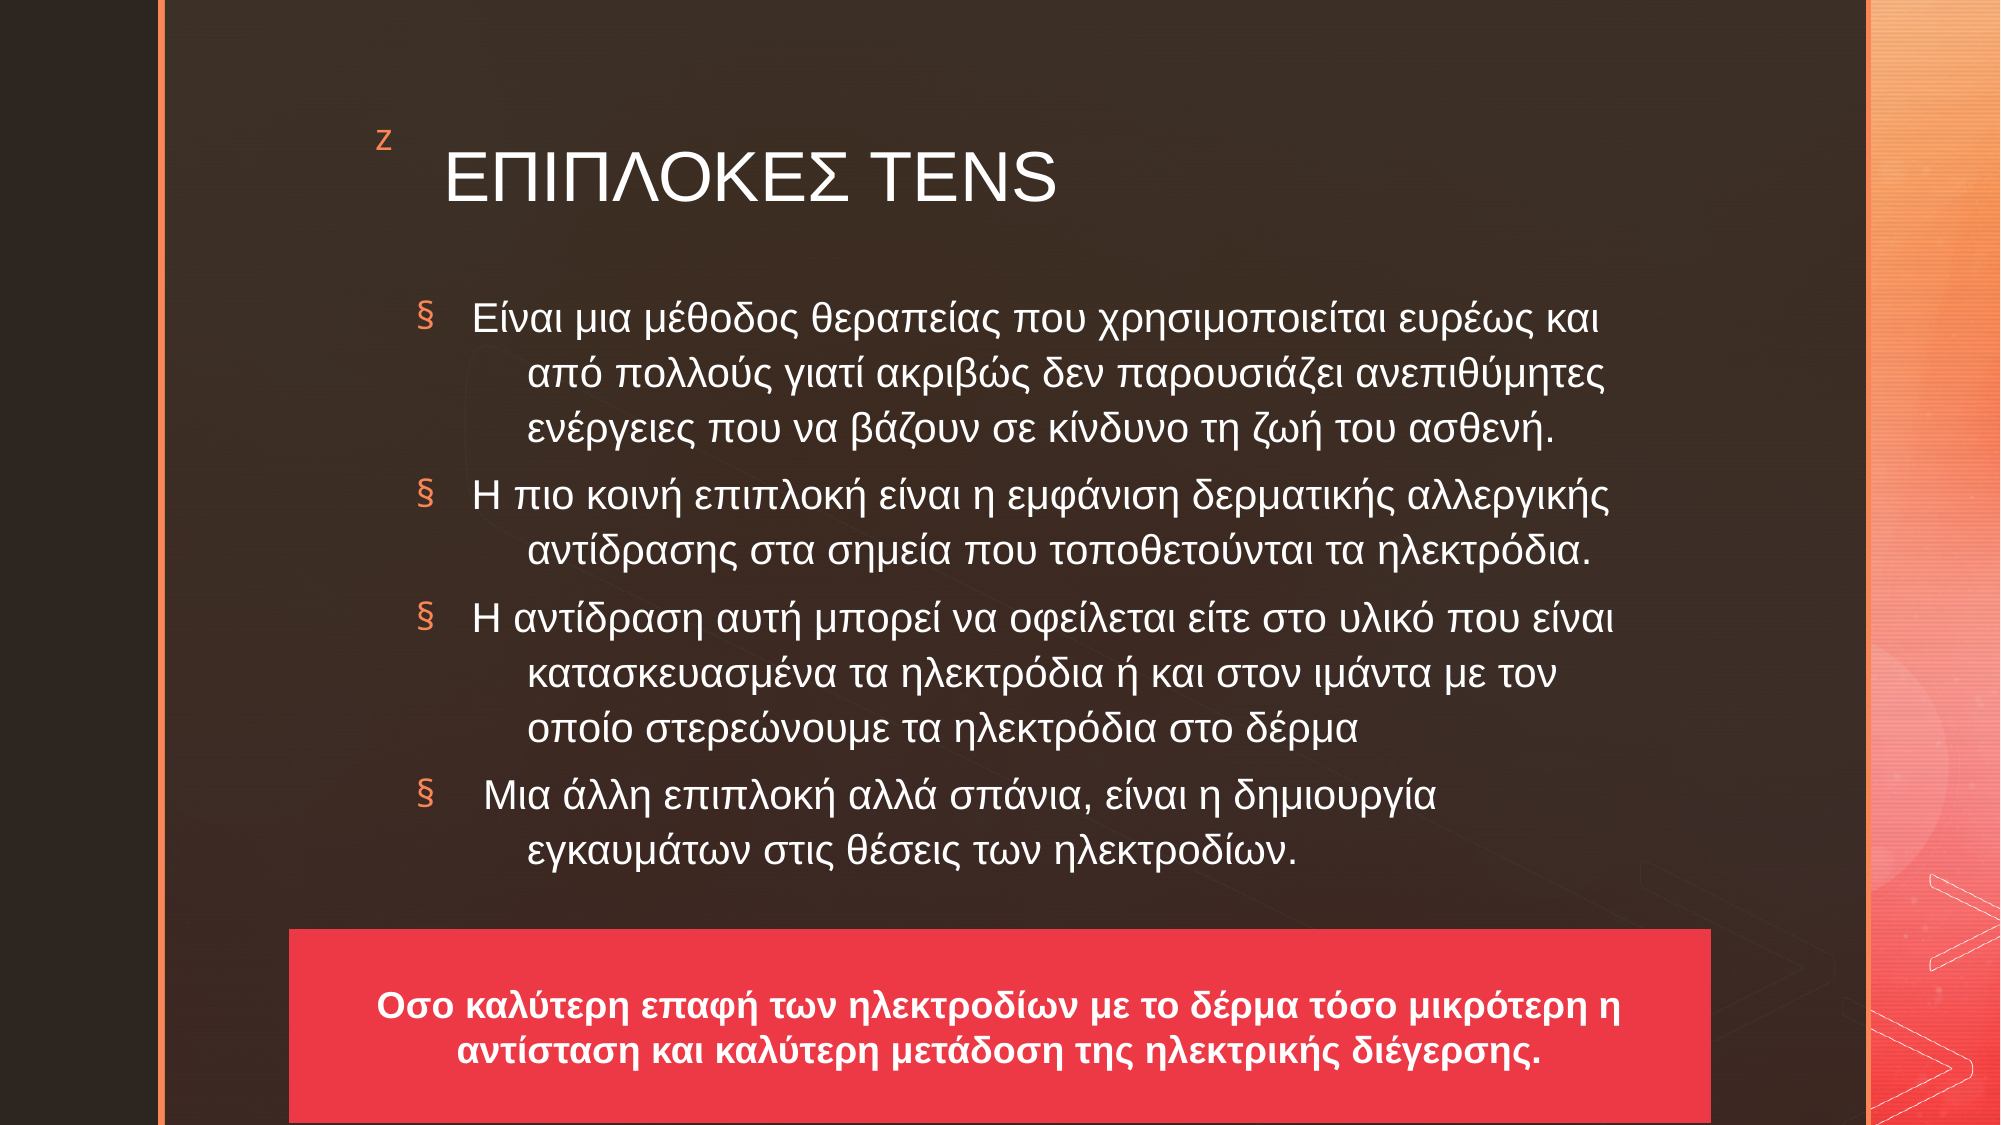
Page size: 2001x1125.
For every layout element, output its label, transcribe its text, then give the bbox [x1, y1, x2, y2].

text_box Οσο καλύτερη επαφή των ηλεκτροδίων με το δέρμα τόσο μικρότερη η αντίσταση και καλύτερη μετάδοση της ηλεκτρικής διέγερσης. [289, 929, 1711, 1123]
title ΕΠΙΠΛΟΚΕΣ ΤΕΝS [428, 132, 1734, 310]
list Είναι μια μέθοδος θεραπείας που χρησιμοποιείται ευρέως και από πολλούς γιατί ακριβώς δεν παρουσιάζει ανεπιθύμητες ενέργειες που να βάζουν σε κίνδυνο τη ζωή του ασθενή. Η πιο κοινή επιπλοκή είναι η εμφάνιση δερματικής αλλεργικής αντίδρασης στα σημεία που τοποθετούνται τα ηλεκτρόδια. Η αντίδραση αυτή μπορεί να οφείλεται είτε στο υλικό που είναι κατασκευασμένα τα ηλεκτρόδια ή και στον ιμάντα με τον οποίο στερεώνουμε τα ηλεκτρόδια στο δέρμα Μια άλλη επιπλοκή αλλά σπάνια, είναι η δημιουργία εγκαυμάτων στις θέσεις των ηλεκτροδίων. [399, 251, 1679, 908]
